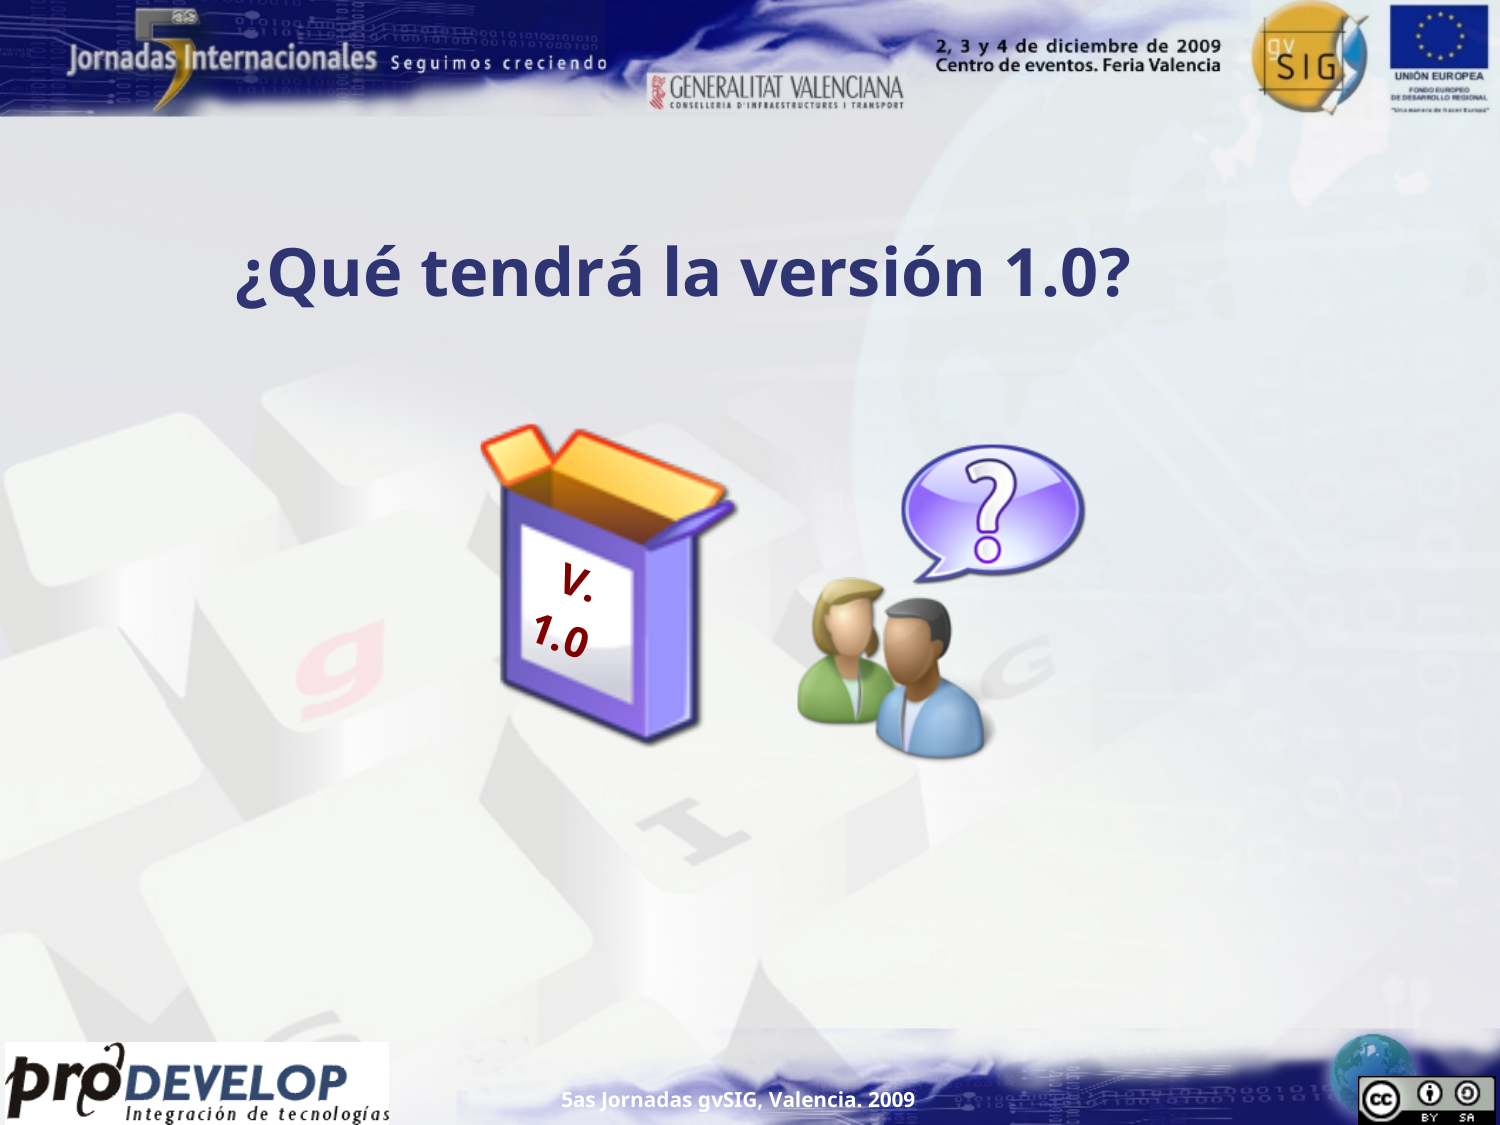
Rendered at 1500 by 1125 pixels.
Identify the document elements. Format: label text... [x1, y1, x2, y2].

picture [0, 0, 1500, 1125]
title ¿Qué tendrá la versión 1.0? [8, 177, 1359, 365]
text_box V. 1.0 [504, 532, 709, 715]
